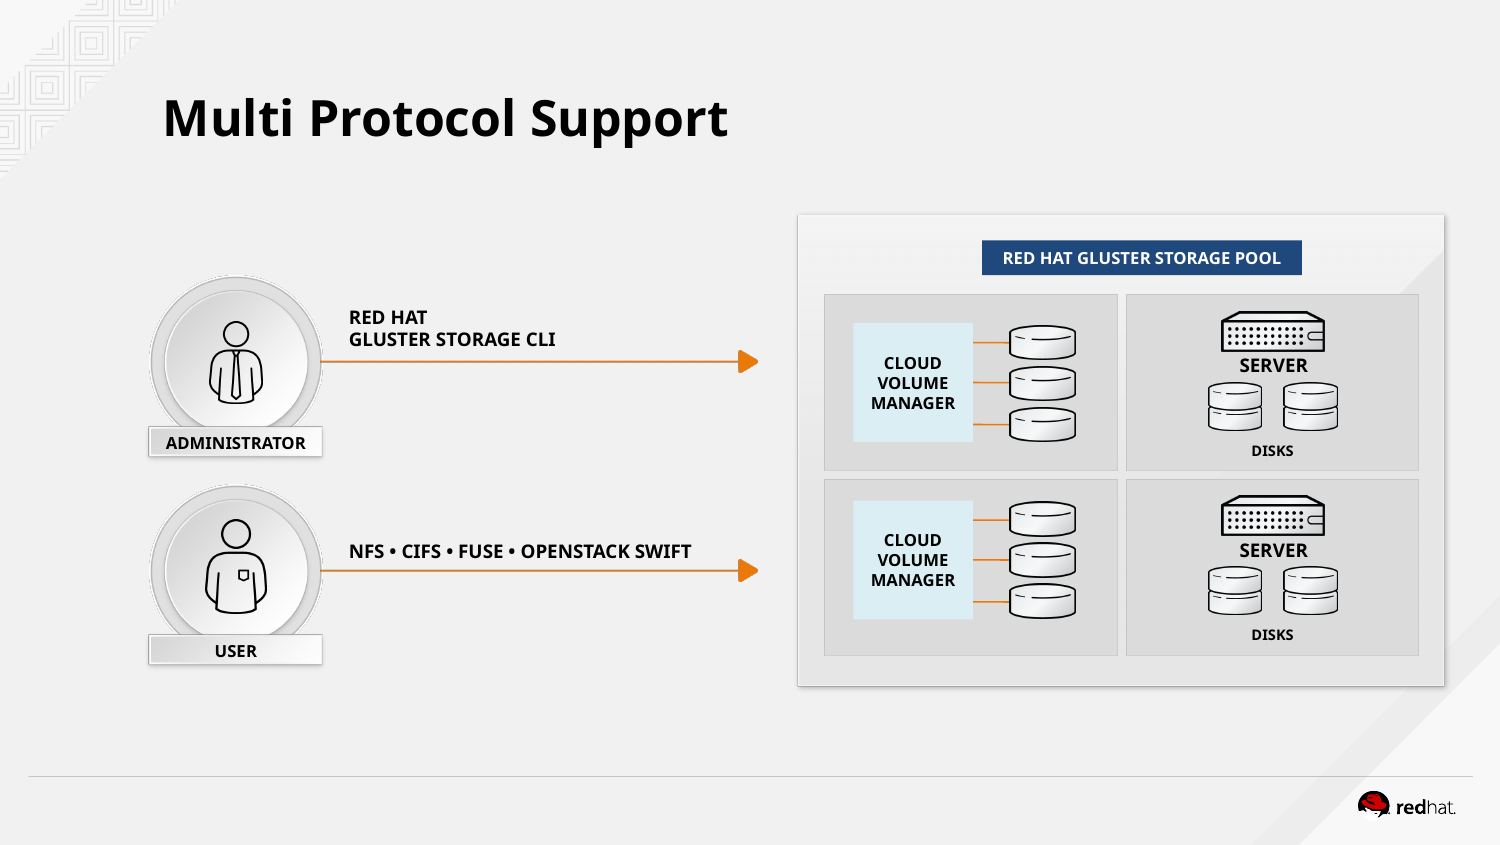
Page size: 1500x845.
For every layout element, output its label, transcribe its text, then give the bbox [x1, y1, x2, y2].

text_box CLOUD VOLUME MANAGER [853, 500, 973, 620]
text_box NFS • CIFS • FUSE • OPENSTACK SWIFT [333, 533, 737, 569]
picture [0, 0, 1500, 845]
text_box RED HAT GLUSTER STORAGE POOL [982, 240, 1302, 276]
text_box USER [153, 633, 319, 669]
text_box Multi Protocol Support [147, 78, 1407, 155]
text_box CLOUD VOLUME MANAGER [853, 323, 973, 442]
text_box DISKS [1221, 623, 1325, 646]
text_box RED HAT GLUSTER STORAGE CLI [333, 301, 683, 350]
text_box DISKS [1221, 439, 1325, 462]
text_box ADMINISTRATOR [149, 425, 323, 460]
text_box SERVER [1214, 347, 1334, 383]
text_box SERVER [1214, 532, 1334, 567]
